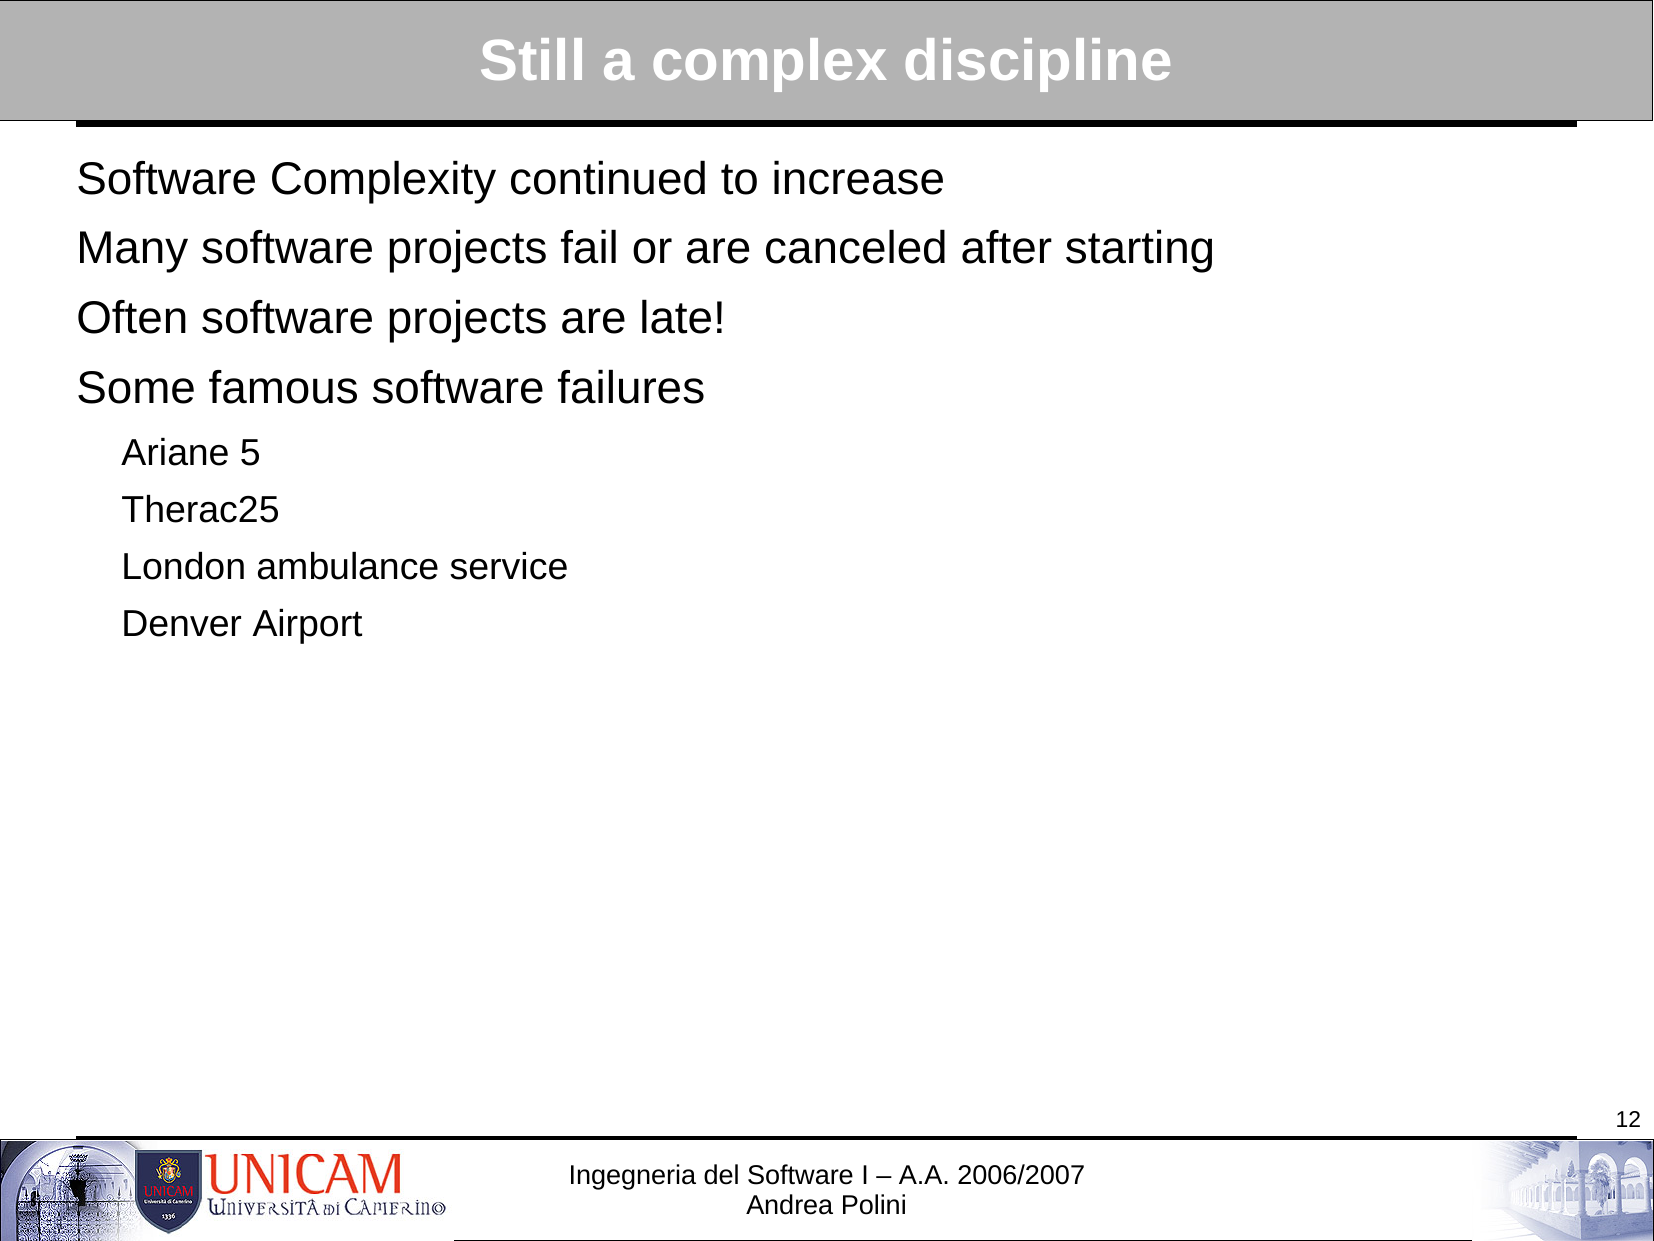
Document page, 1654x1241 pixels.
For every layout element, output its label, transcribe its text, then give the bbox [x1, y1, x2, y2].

title Still a complex discipline [0, 0, 1653, 121]
list Software Complexity continued to increase Many software projects fail or are canceled after starting Often software projects are late! Some famous software failures Ariane 5 Therac25 London ambulance service Denver Airport [76, 152, 1577, 782]
picture [0, 1141, 454, 1241]
picture [1472, 1141, 1653, 1241]
